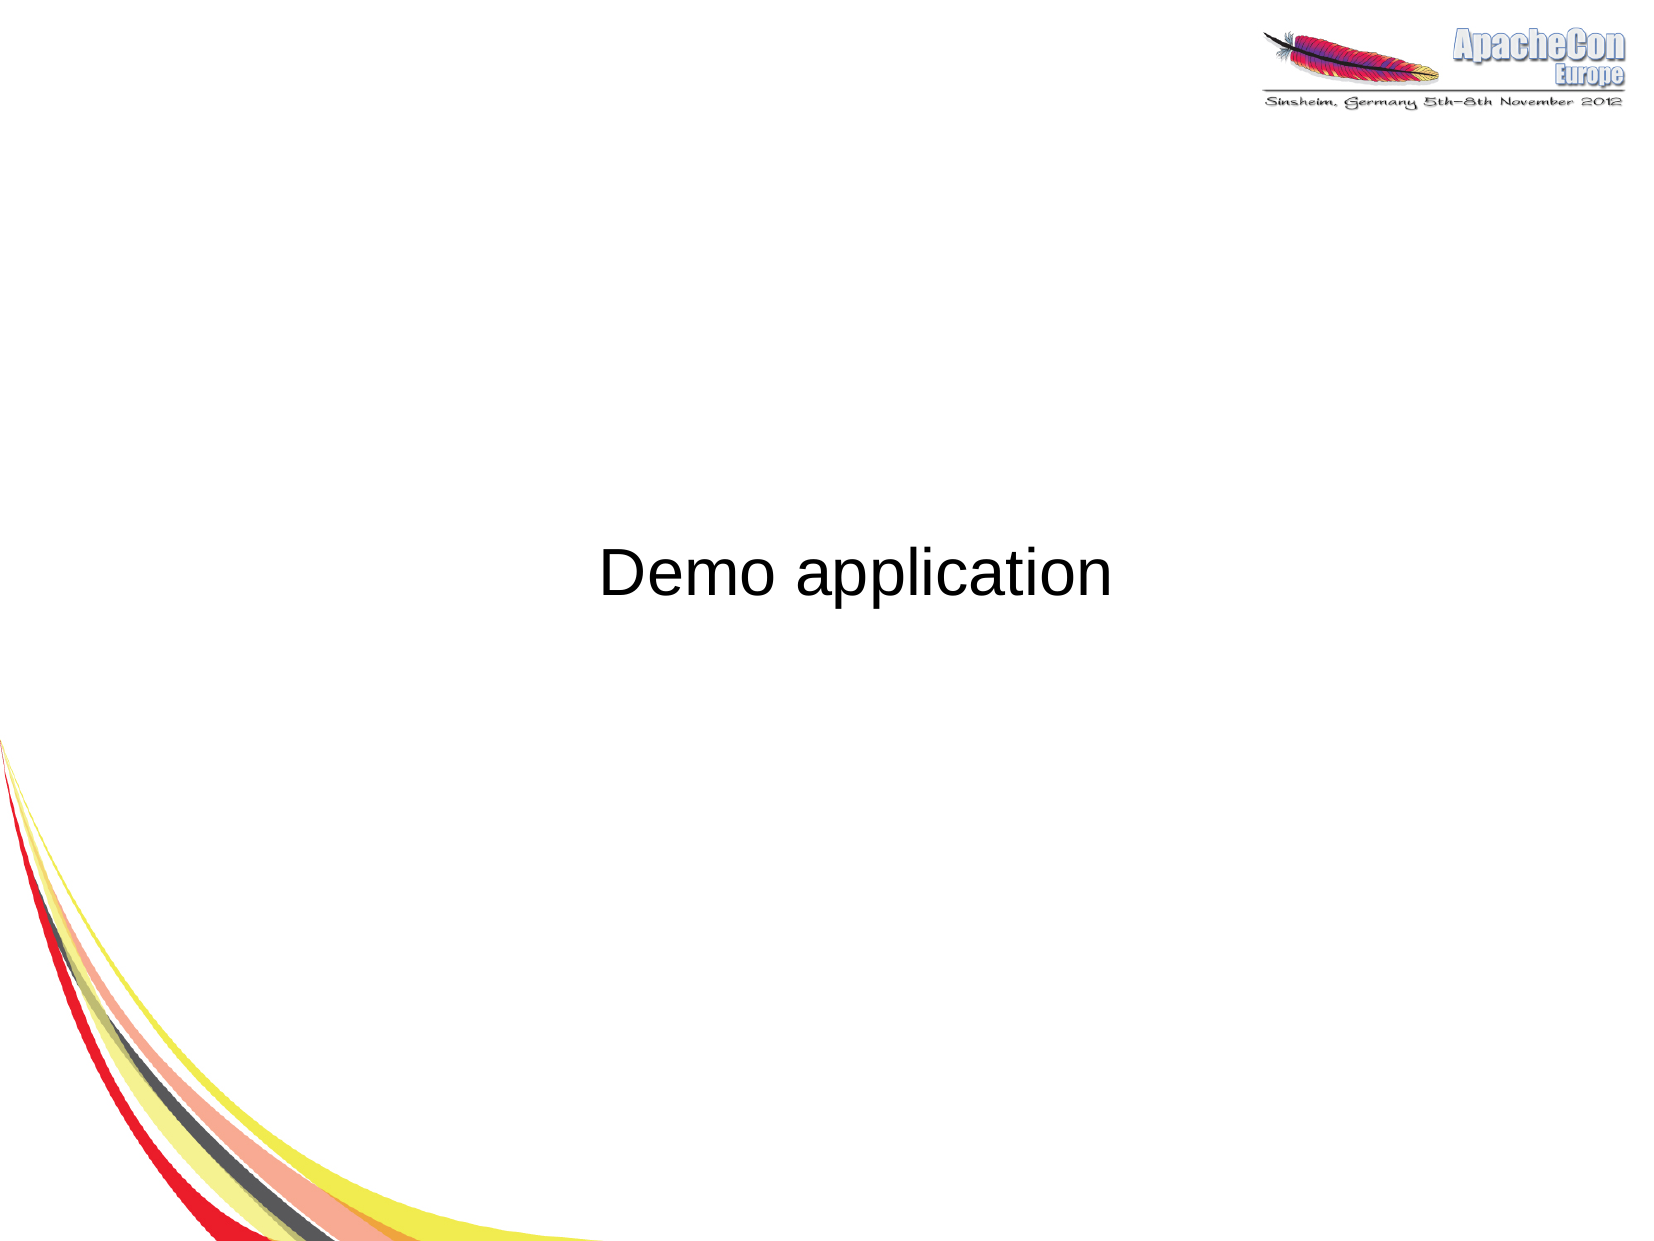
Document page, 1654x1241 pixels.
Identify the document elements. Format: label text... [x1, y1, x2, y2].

picture [0, 0, 1654, 1241]
subtitle Demo application [177, 141, 1536, 1004]
